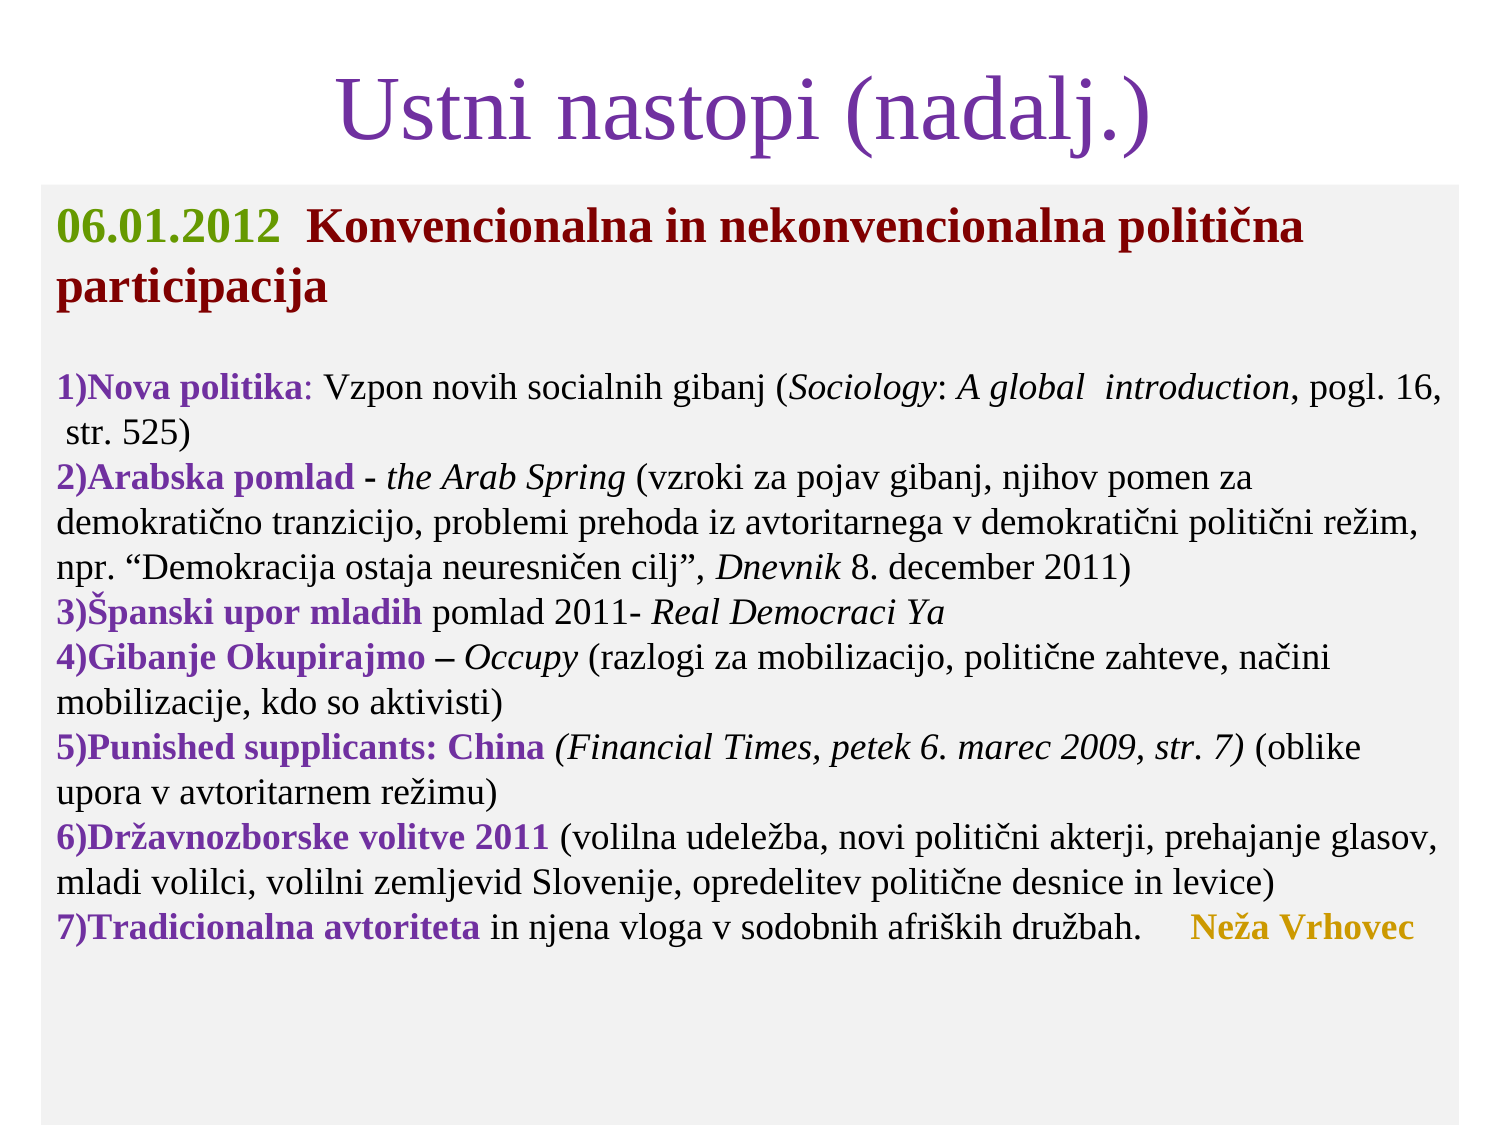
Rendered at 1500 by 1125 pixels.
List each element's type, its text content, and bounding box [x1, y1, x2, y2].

list 06.01.2012 Konvencionalna in nekonvencionalna politična participacija Nova politika: Vzpon novih socialnih gibanj (Sociology: A global introduction, pogl. 16, str. 525) Arabska pomlad - the Arab Spring (vzroki za pojav gibanj, njihov pomen za demokratično tranzicijo, problemi prehoda iz avtoritarnega v demokratični politični režim, npr. “Demokracija ostaja neuresničen cilj”, Dnevnik 8. december 2011) Španski upor mladih pomlad 2011- Real Democraci Ya Gibanje Okupirajmo – Occupy (razlogi za mobilizacijo, politične zahteve, načini mobilizacije, kdo so aktivisti) Punished supplicants: China (Financial Times, petek 6. marec 2009, str. 7) (oblike upora v avtoritarnem režimu) Državnozborske volitve 2011 (volilna udeležba, novi politični akterji, prehajanje glasov, mladi volilci, volilni zemljevid Slovenije, opredelitev politične desnice in levice) Tradicionalna avtoriteta in njena vloga v sodobnih afriških družbah. Neža Vrhovec [41, 184, 1459, 1125]
title Ustni nastopi (nadalj.) [29, 40, 1459, 166]
